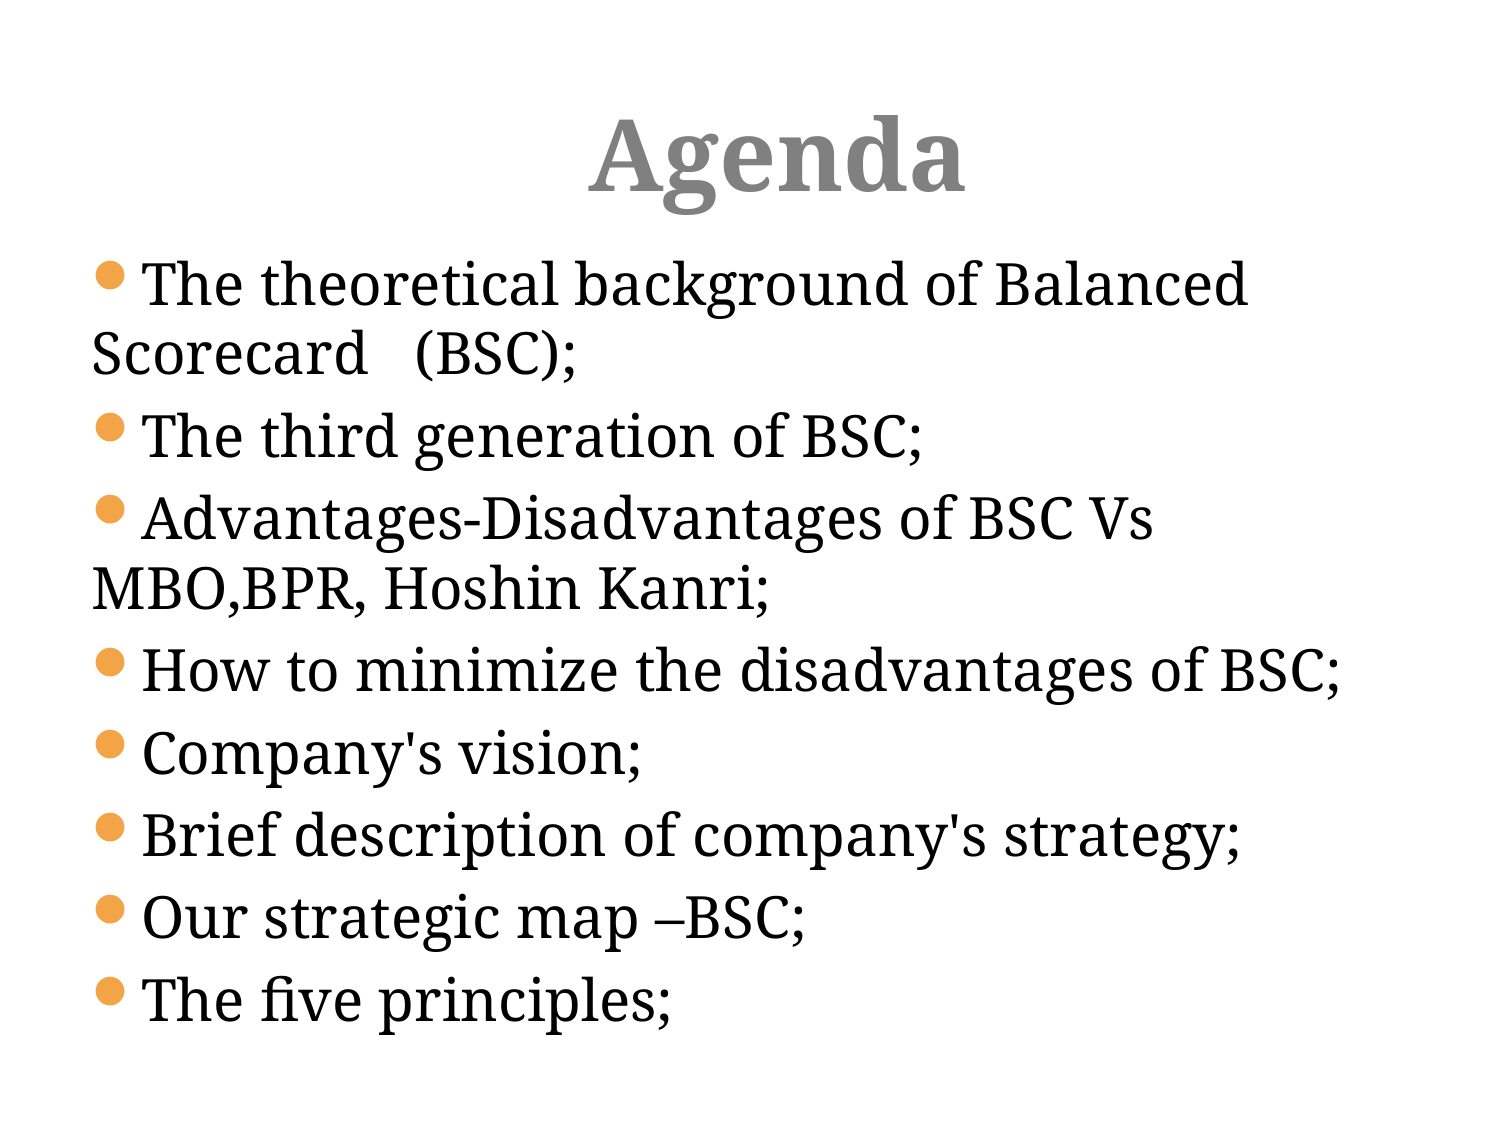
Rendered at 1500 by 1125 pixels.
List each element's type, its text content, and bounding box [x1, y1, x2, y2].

list The theoretical background of Balanced Scorecard (BSC); The third generation of BSC; Advantages-Disadvantages of BSC Vs MBO,BPR, Hoshin Kanri; How to minimize the disadvantages of BSC; Company's vision; Brief description of company's strategy; Our strategic map –BSC; The five principles; [76, 231, 1427, 1047]
title Agenda [80, 84, 1477, 237]
